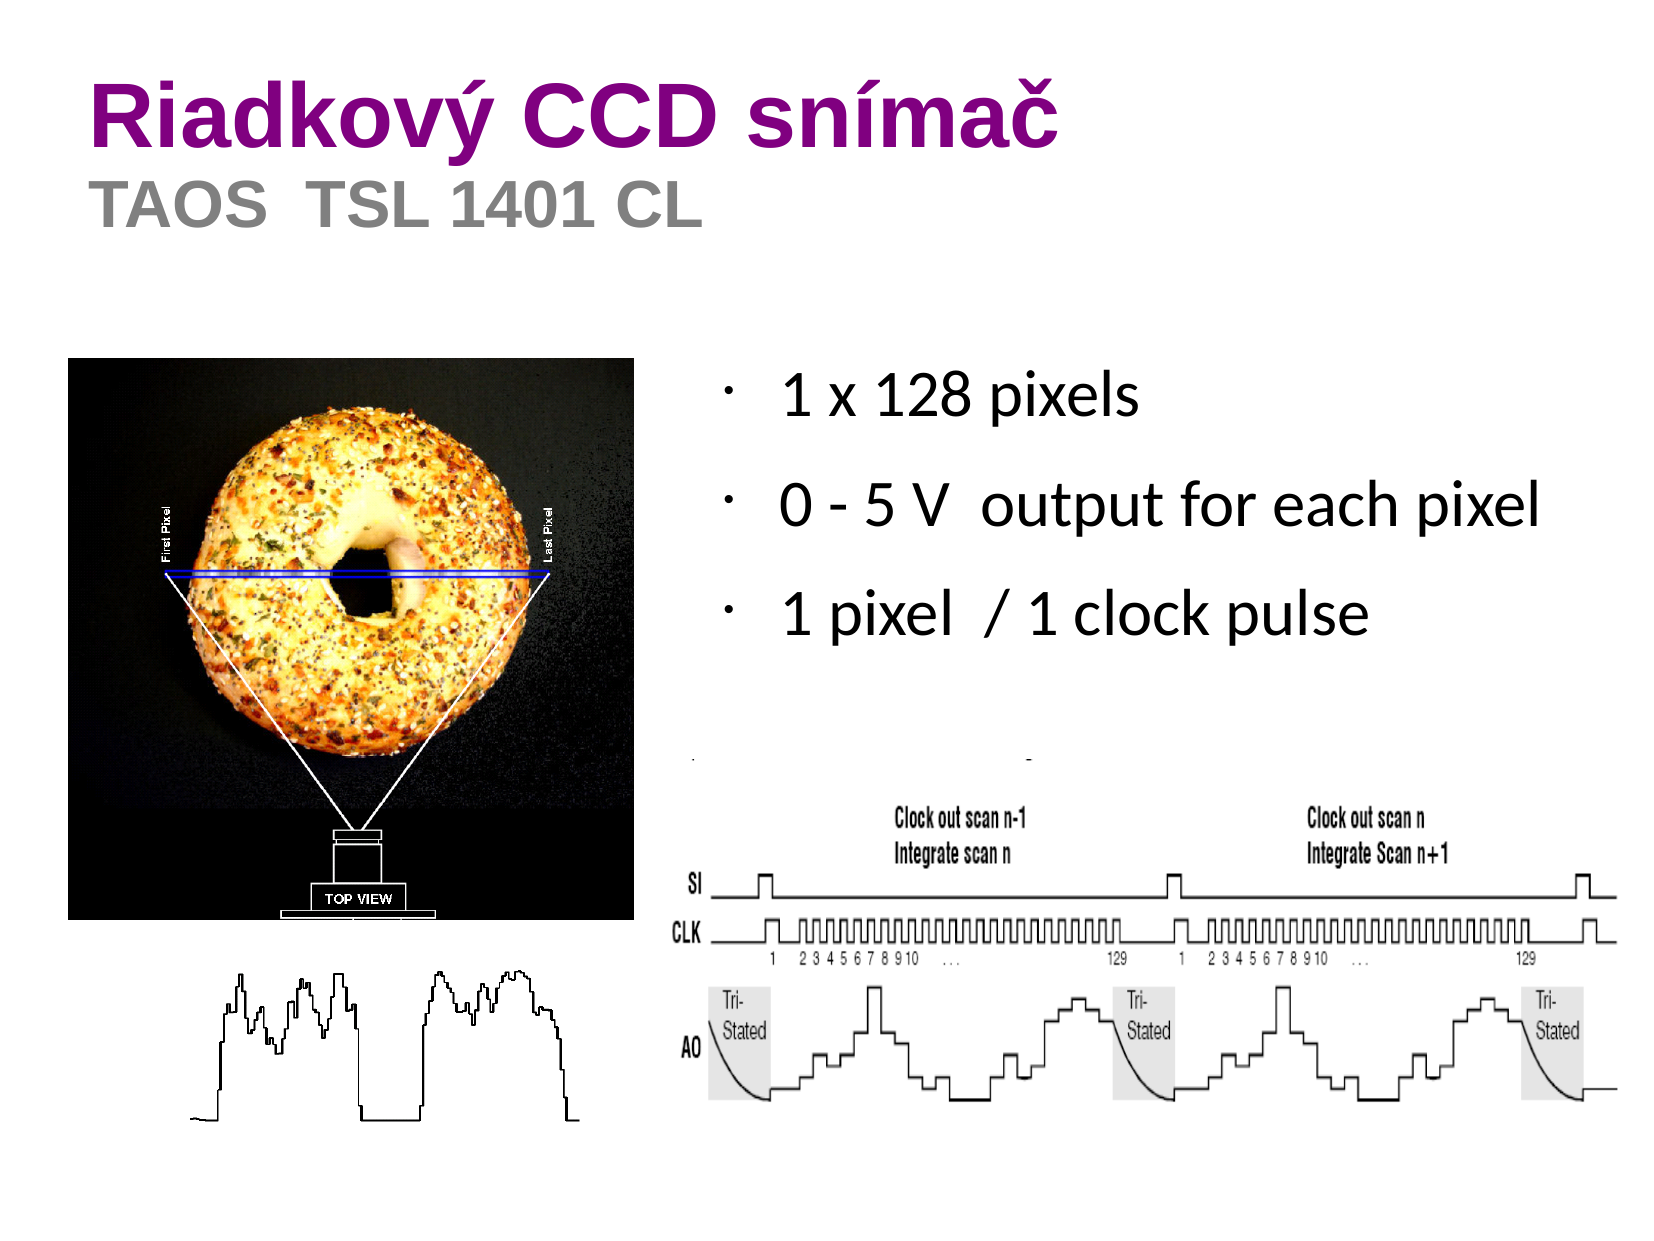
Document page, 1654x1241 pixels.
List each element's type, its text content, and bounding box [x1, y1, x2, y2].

picture [652, 759, 1642, 1146]
title Riadkový CCD snímač TAOS TSL 1401 CL [88, 49, 1571, 257]
picture [68, 358, 634, 920]
picture [143, 957, 610, 1137]
list 1 x 128 pixels 0 - 5 V output for each pixel 1 pixel / 1 clock pulse [708, 342, 1637, 717]
